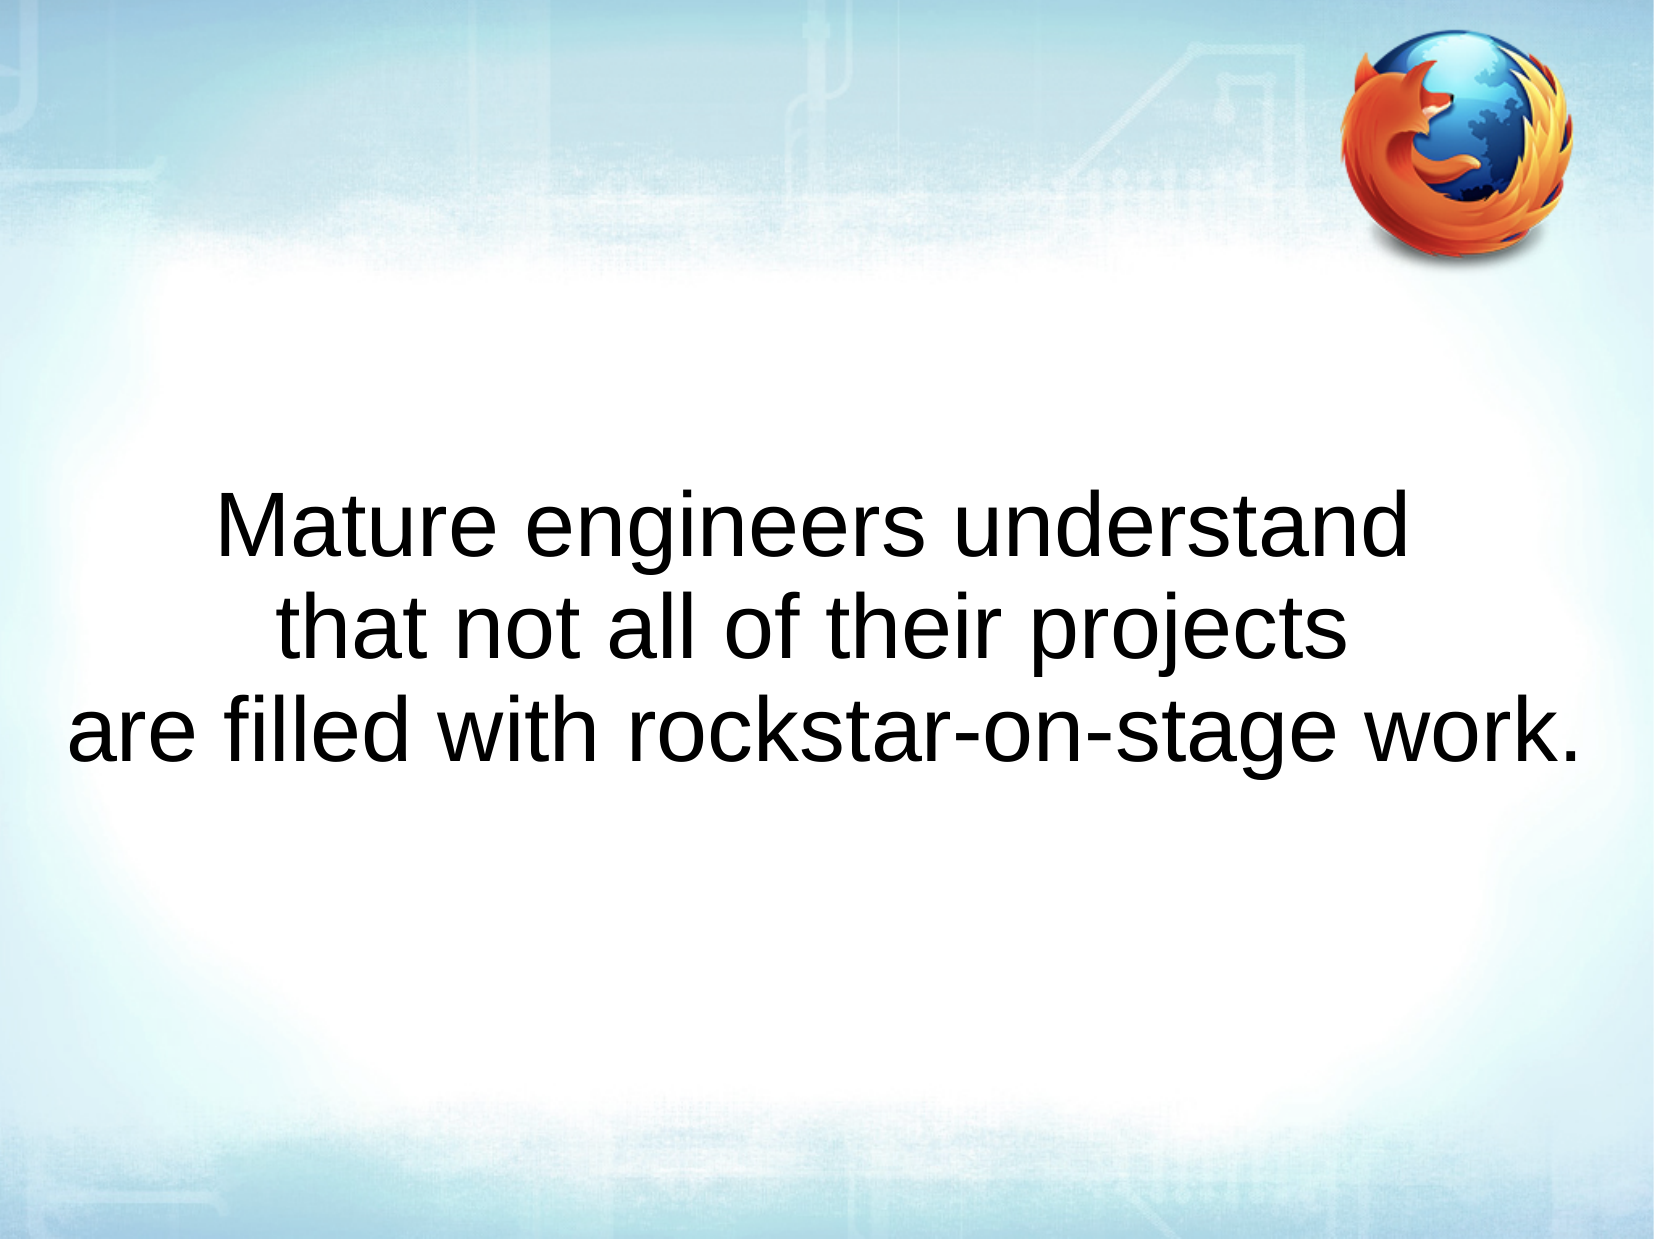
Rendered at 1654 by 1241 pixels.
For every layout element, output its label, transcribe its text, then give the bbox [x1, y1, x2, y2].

picture [0, 0, 1654, 1239]
title Mature engineers understand that not all of their projects are filled with rockstar-on-stage work. [57, 475, 1595, 782]
